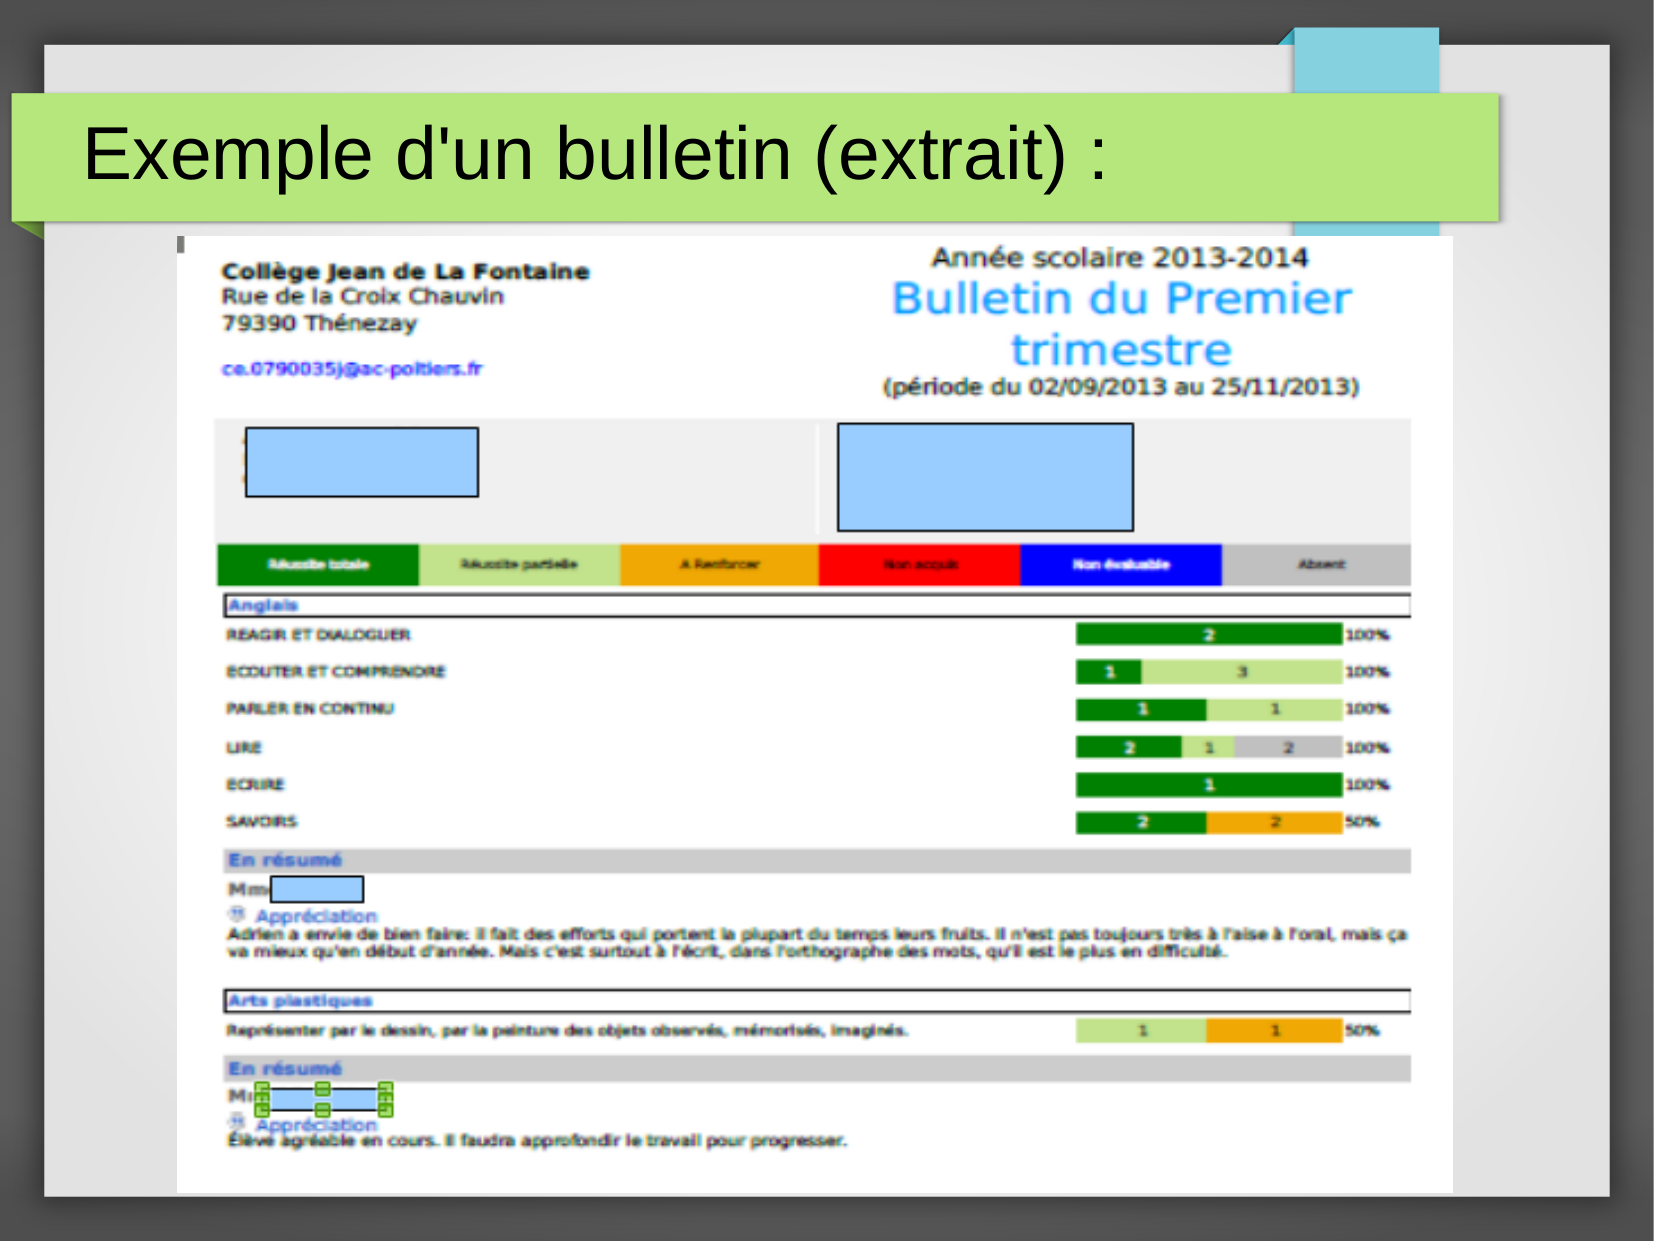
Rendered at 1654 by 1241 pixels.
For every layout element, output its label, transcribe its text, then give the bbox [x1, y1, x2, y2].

picture [0, 0, 1654, 1241]
title Exemple d'un bulletin (extrait) : [82, 94, 1264, 213]
